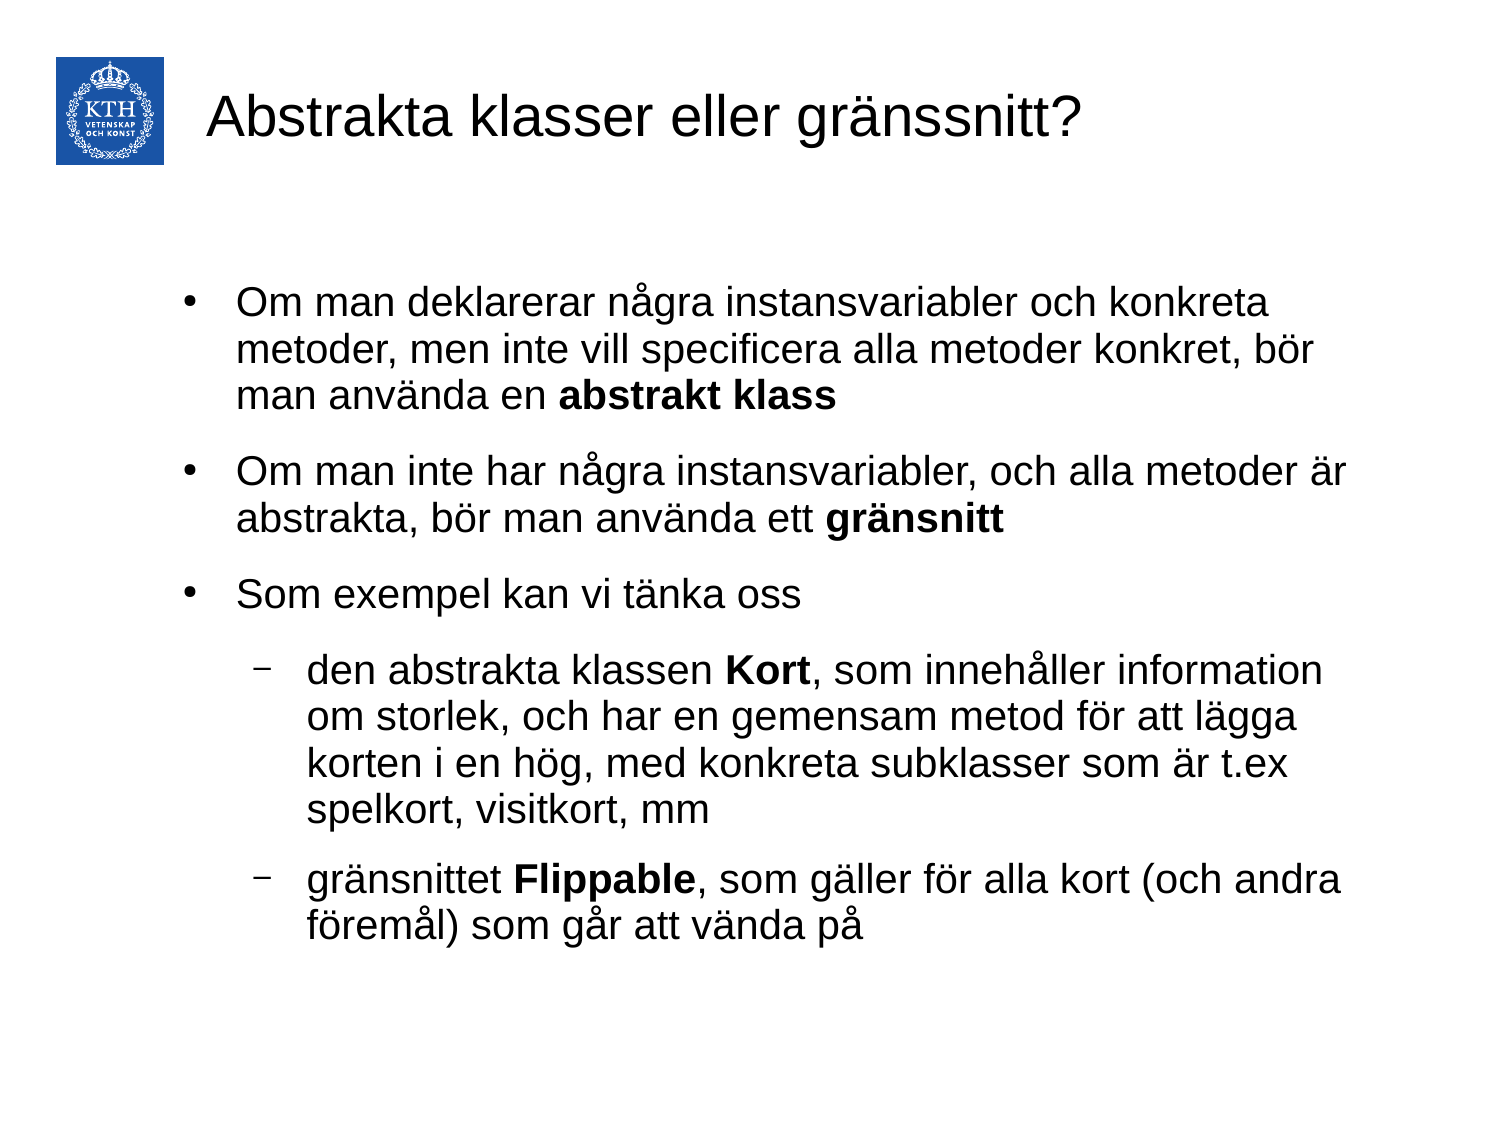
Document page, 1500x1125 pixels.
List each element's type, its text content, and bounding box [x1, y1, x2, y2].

title Abstrakta klasser eller gränssnitt? [206, 61, 1345, 171]
list Om man deklarerar några instansvariabler och konkreta metoder, men inte vill specificera alla metoder konkret, bör man använda en abstrakt klass Om man inte har några instansvariabler, och alla metoder är abstrakta, bör man använda ett gränsnitt Som exempel kan vi tänka oss den abstrakta klassen Kort, som innehåller information om storlek, och har en gemensam metod för att lägga korten i en hög, med konkreta subklasser som är t.ex spelkort, visitkort, mm gränsnittet Flippable, som gäller för alla kort (och andra föremål) som går att vända på [165, 278, 1381, 976]
